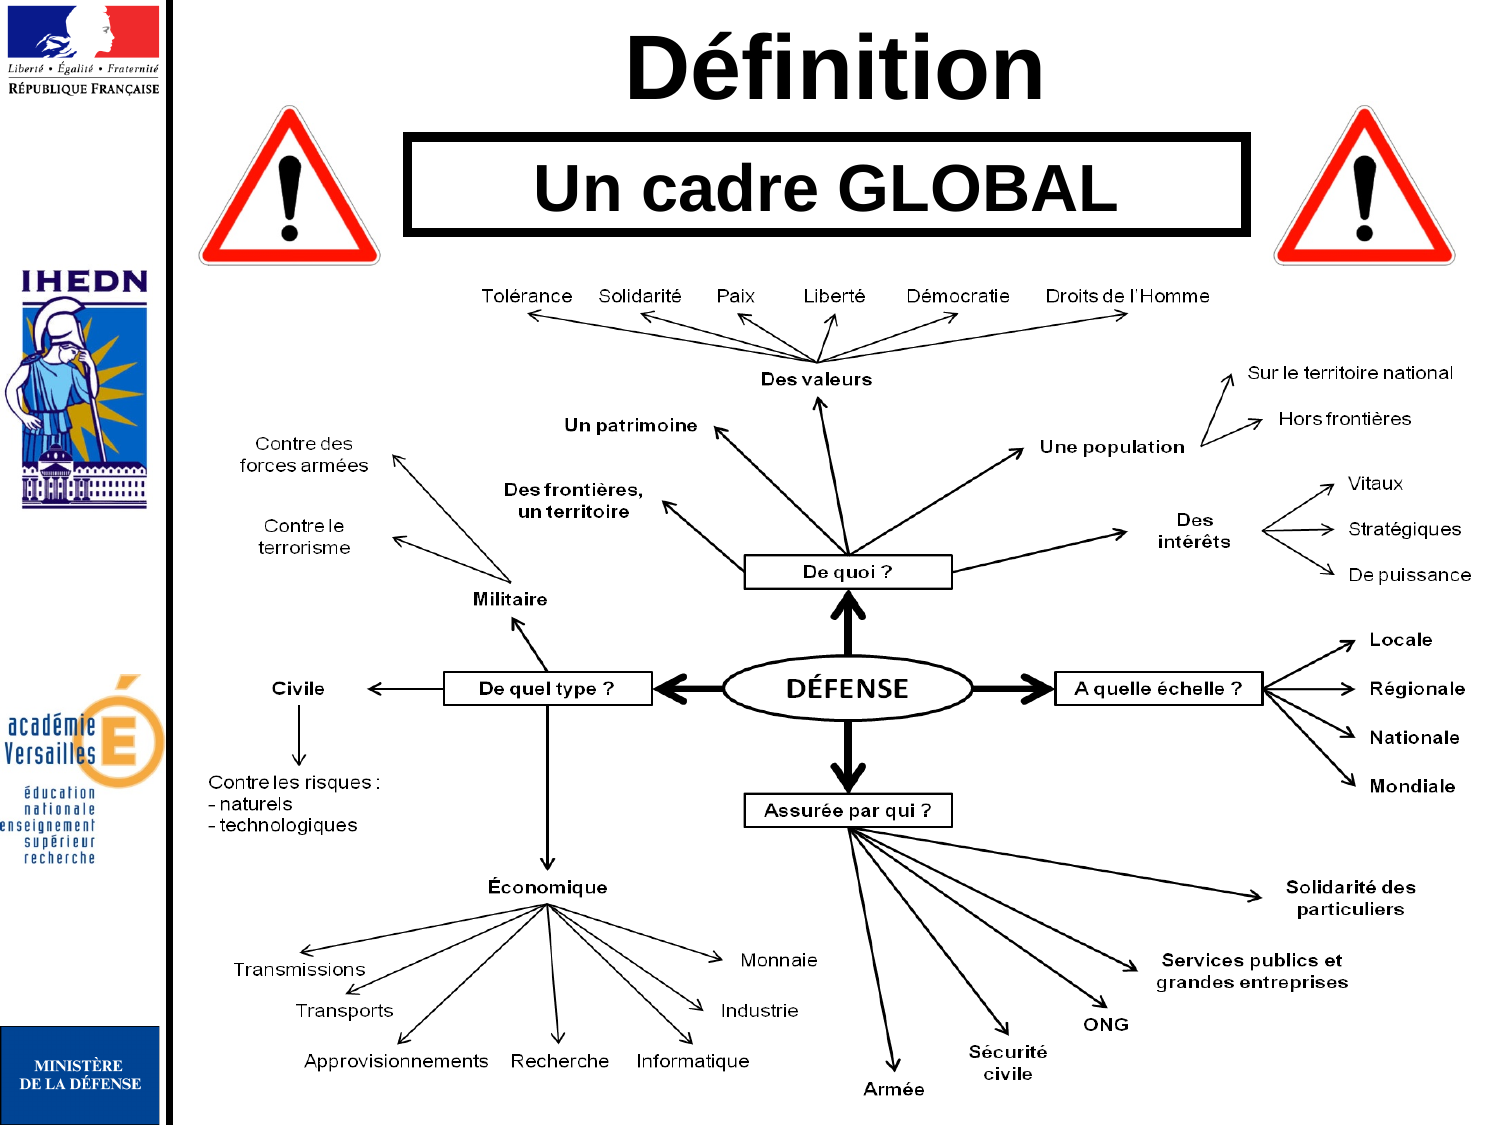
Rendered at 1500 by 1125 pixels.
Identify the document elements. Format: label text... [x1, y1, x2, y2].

picture [0, 674, 166, 864]
picture [194, 101, 384, 269]
picture [1269, 101, 1459, 269]
picture [0, 264, 153, 513]
picture [0, 0, 166, 102]
picture [0, 1026, 160, 1125]
text_box Un cadre GLOBAL [407, 137, 1247, 233]
text_box Définition [171, 0, 1500, 142]
picture [194, 278, 1500, 1106]
